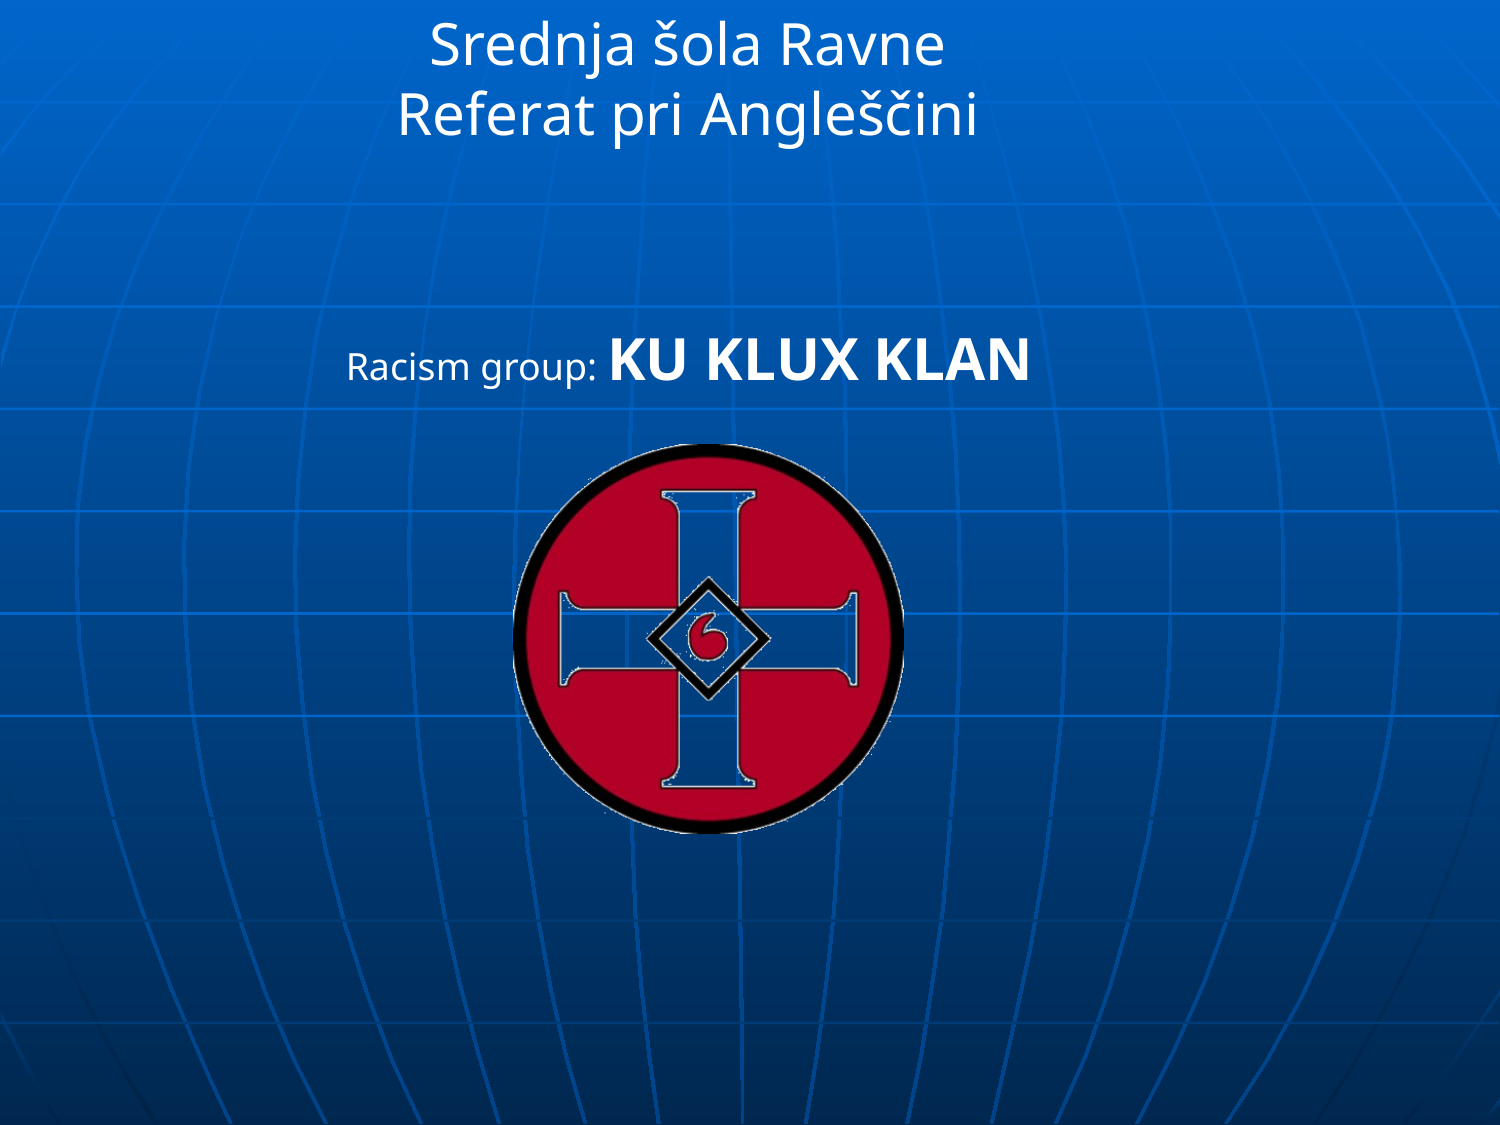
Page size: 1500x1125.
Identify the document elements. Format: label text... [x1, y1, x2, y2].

text_box Srednja šola Ravne Referat pri Angleščini [381, 0, 995, 155]
text_box Racism group: KU KLUX KLAN [331, 314, 1049, 400]
picture [513, 444, 904, 835]
